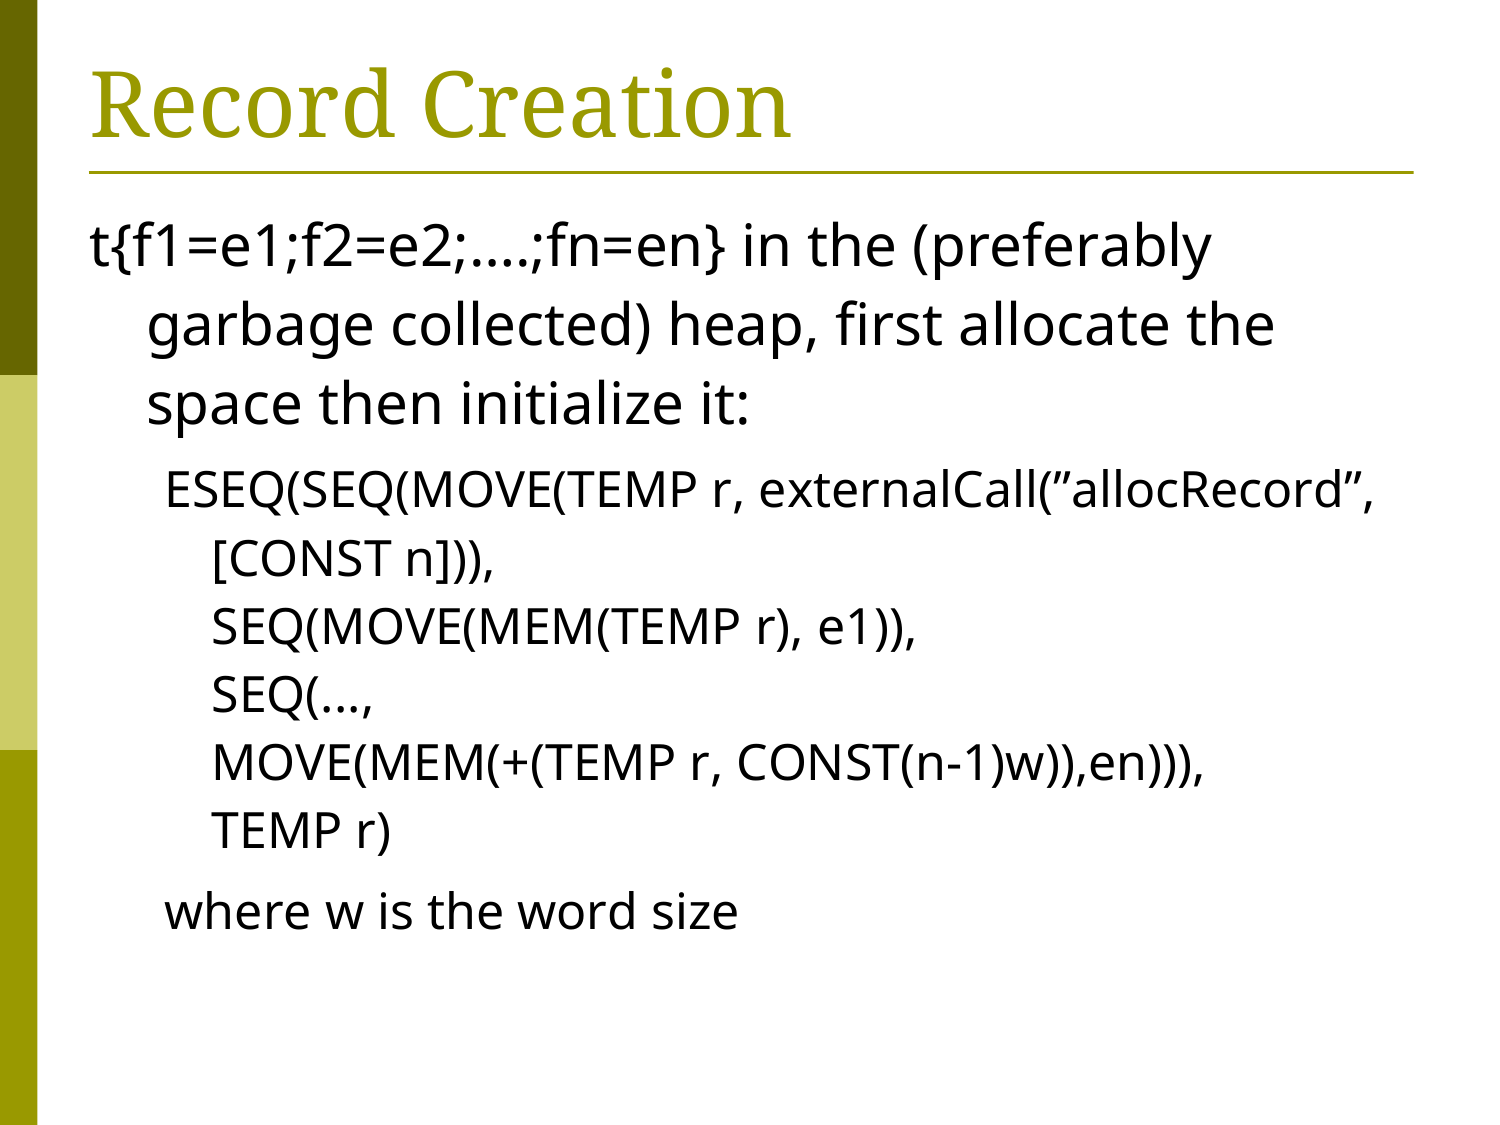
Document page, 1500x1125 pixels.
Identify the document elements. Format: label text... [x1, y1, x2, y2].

title Record Creation [75, 45, 1426, 173]
list t{f1=e1;f2=e2;….;fn=en} in the (preferably garbage collected) heap, first allocate the space then initialize it: ESEQ(SEQ(MOVE(TEMP r, externalCall(”allocRecord”,[CONST n])), SEQ(MOVE(MEM(TEMP r), e1)), SEQ(..., MOVE(MEM(+(TEMP r, CONST(n-1)w)),en))), TEMP r) where w is the word size [75, 196, 1426, 1006]
